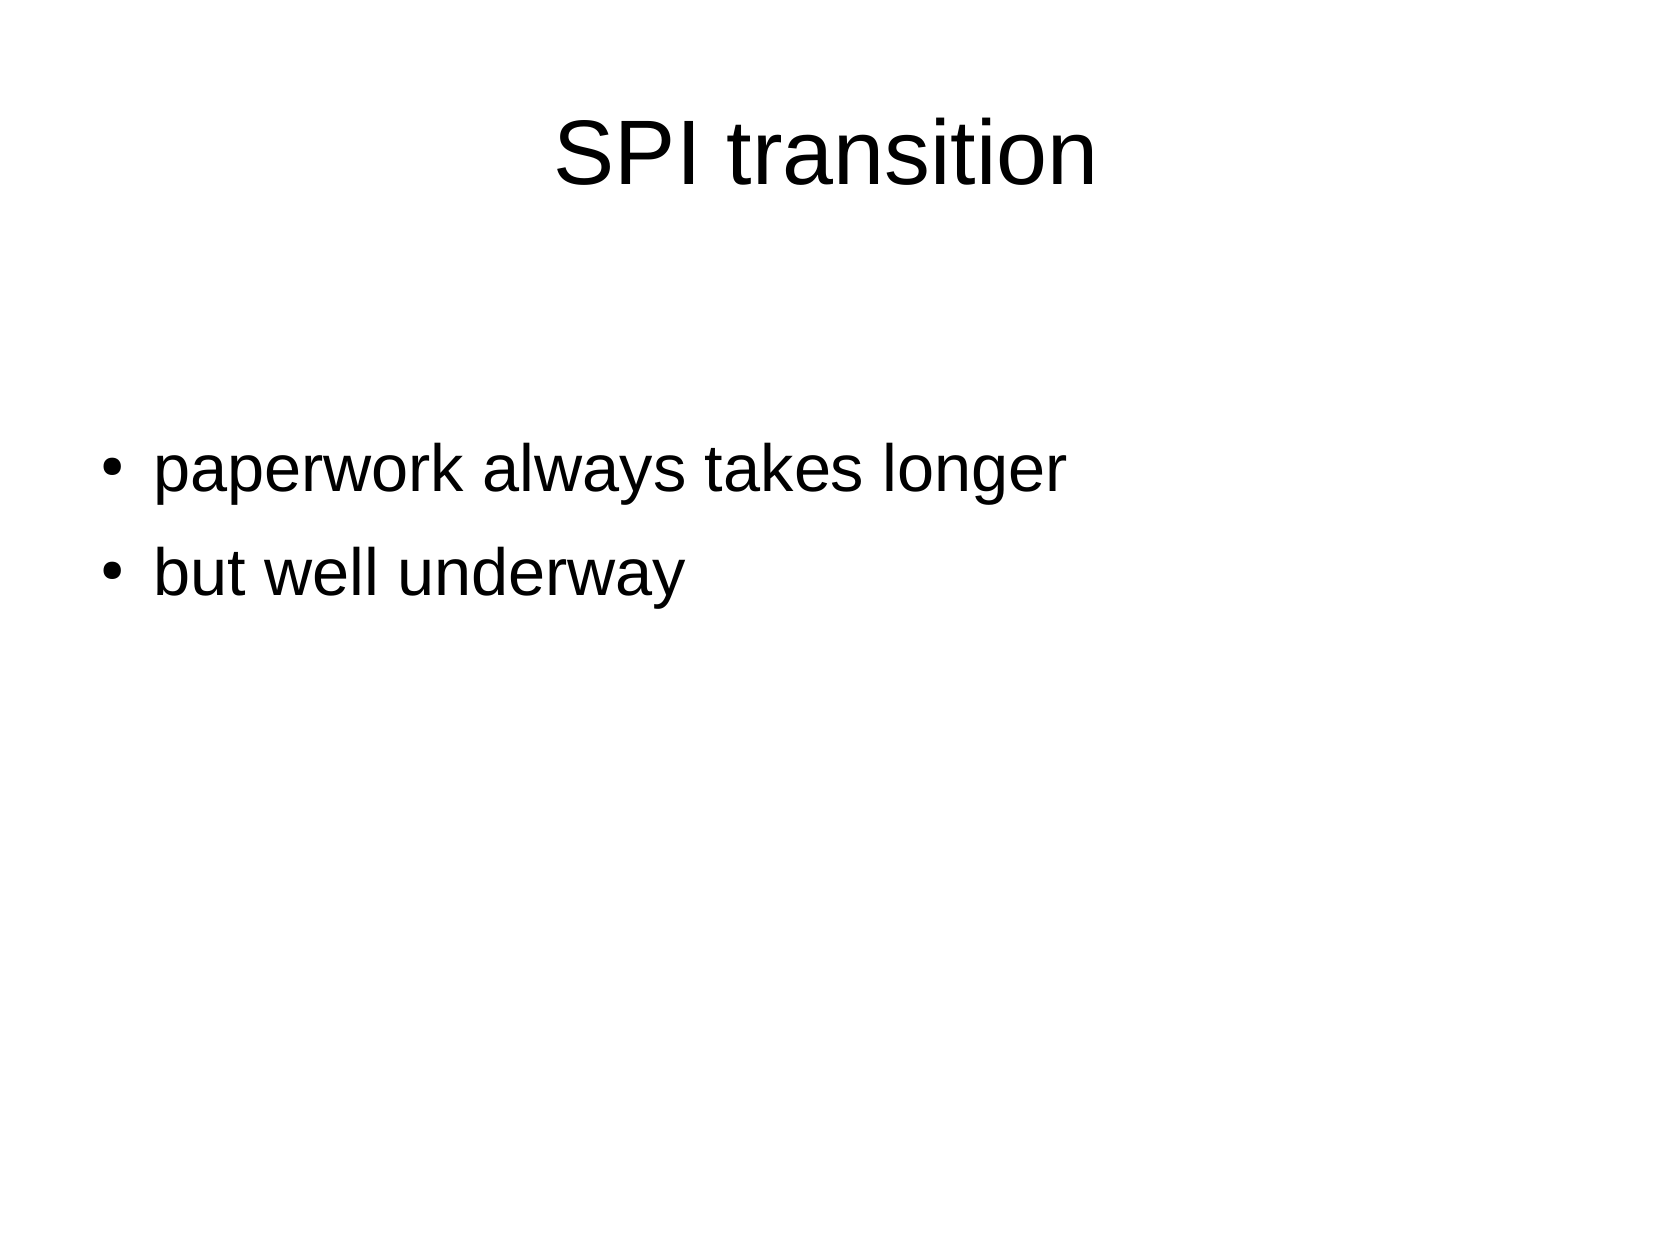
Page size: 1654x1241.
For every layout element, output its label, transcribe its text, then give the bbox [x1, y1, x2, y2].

title SPI transition [82, 49, 1571, 257]
list paperwork always takes longer but well underway [82, 431, 1571, 1021]
